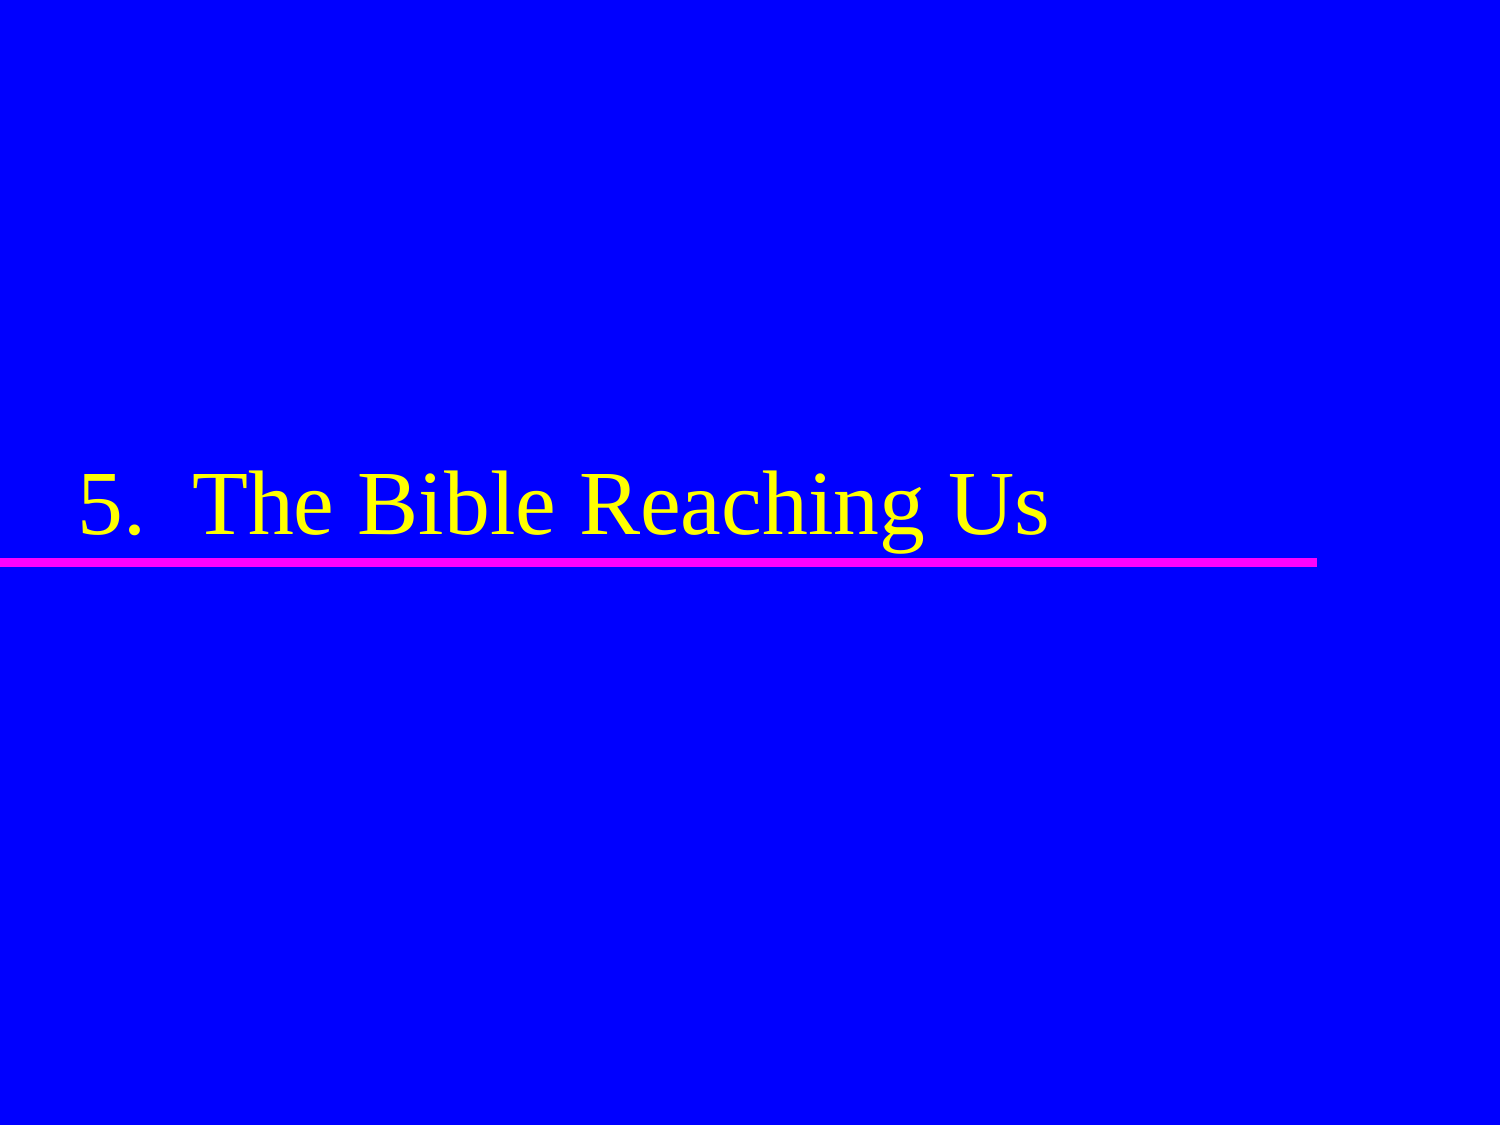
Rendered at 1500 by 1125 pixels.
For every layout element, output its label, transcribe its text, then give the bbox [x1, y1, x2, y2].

title 5. The Bible Reaching Us [62, 374, 1338, 563]
